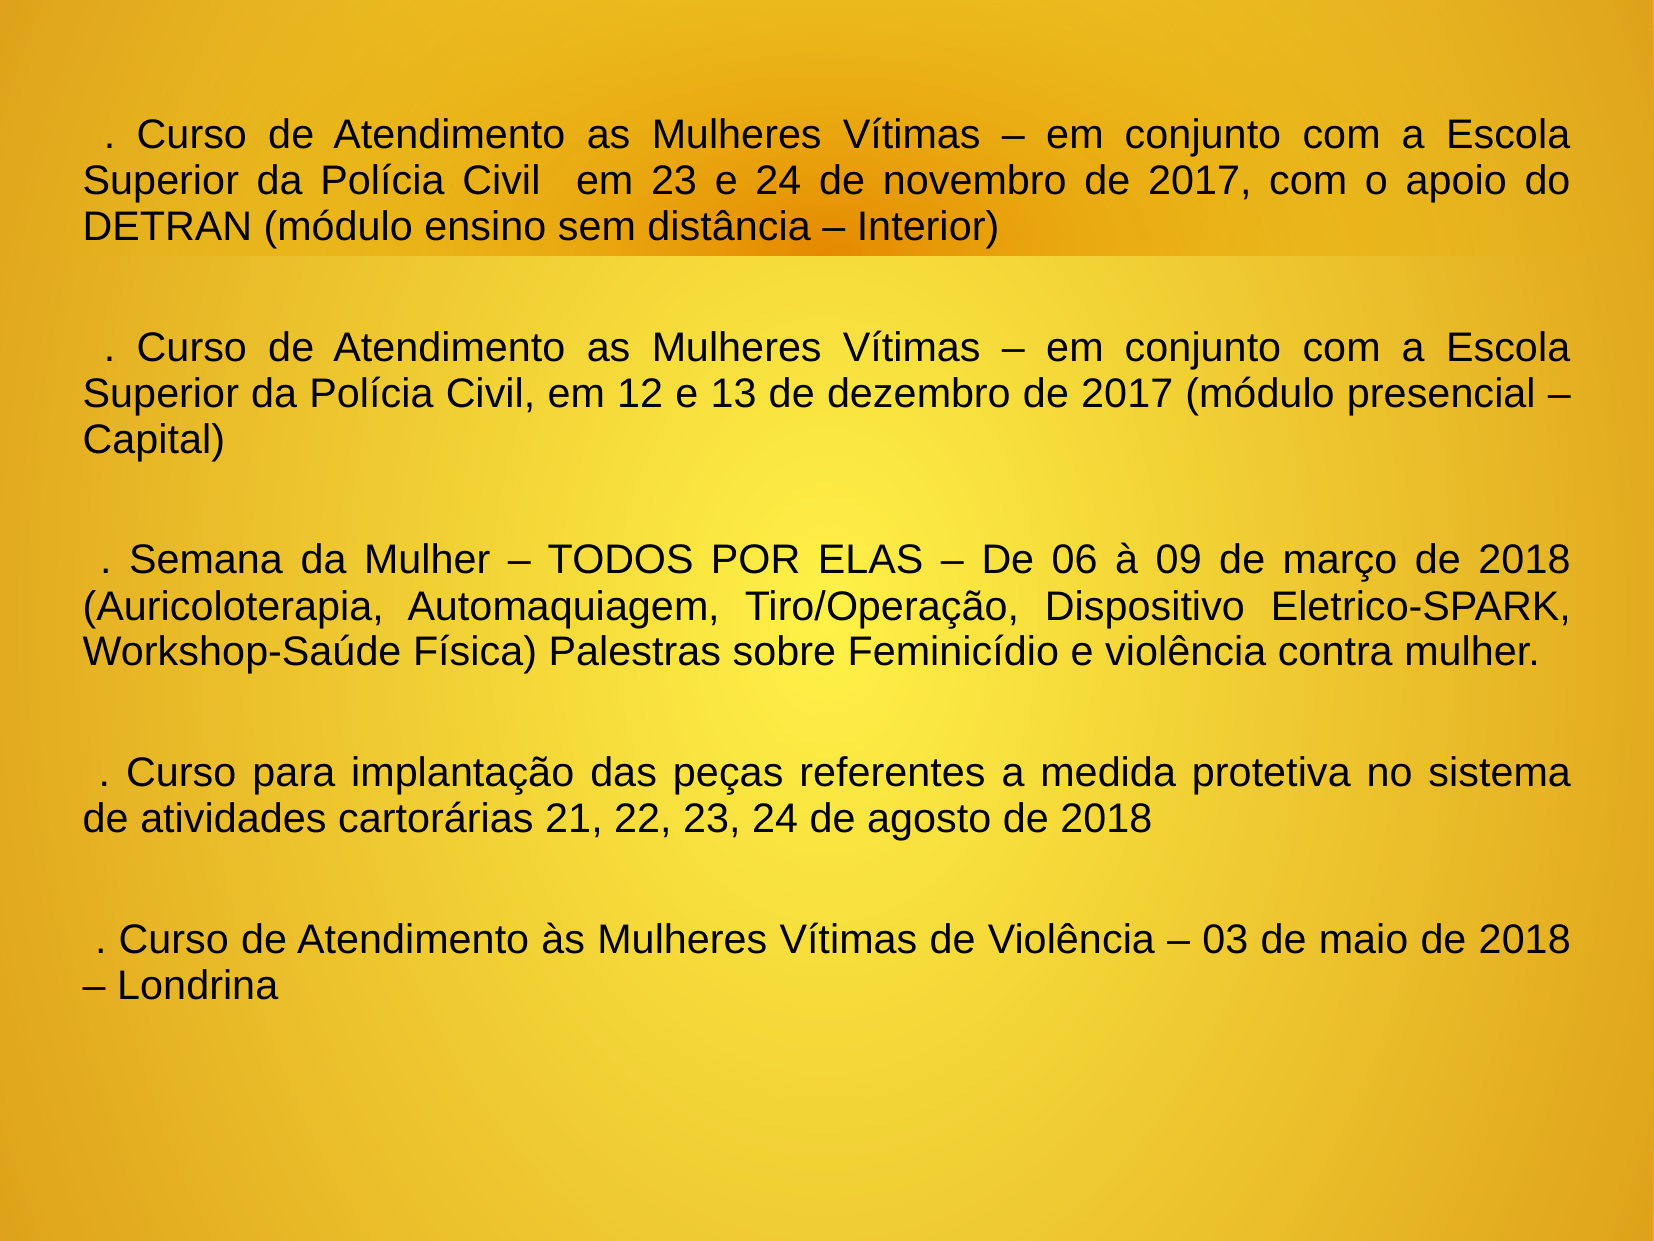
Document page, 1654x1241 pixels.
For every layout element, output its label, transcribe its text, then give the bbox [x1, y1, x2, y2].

list . Curso de Atendimento as Mulheres Vítimas – em conjunto com a Escola Superior da Polícia Civil em 23 e 24 de novembro de 2017, com o apoio do DETRAN (módulo ensino sem distância – Interior) . Curso de Atendimento as Mulheres Vítimas – em conjunto com a Escola Superior da Polícia Civil, em 12 e 13 de dezembro de 2017 (módulo presencial – Capital) . Semana da Mulher – TODOS POR ELAS – De 06 à 09 de março de 2018 (Auricoloterapia, Automaquiagem, Tiro/Operação, Dispositivo Eletrico-SPARK, Workshop-Saúde Física) Palestras sobre Feminicídio e violência contra mulher. . Curso para implantação das peças referentes a medida protetiva no sistema de atividades cartorárias 21, 22, 23, 24 de agosto de 2018 . Curso de Atendimento às Mulheres Vítimas de Violência – 03 de maio de 2018 – Londrina [82, 111, 1571, 1170]
